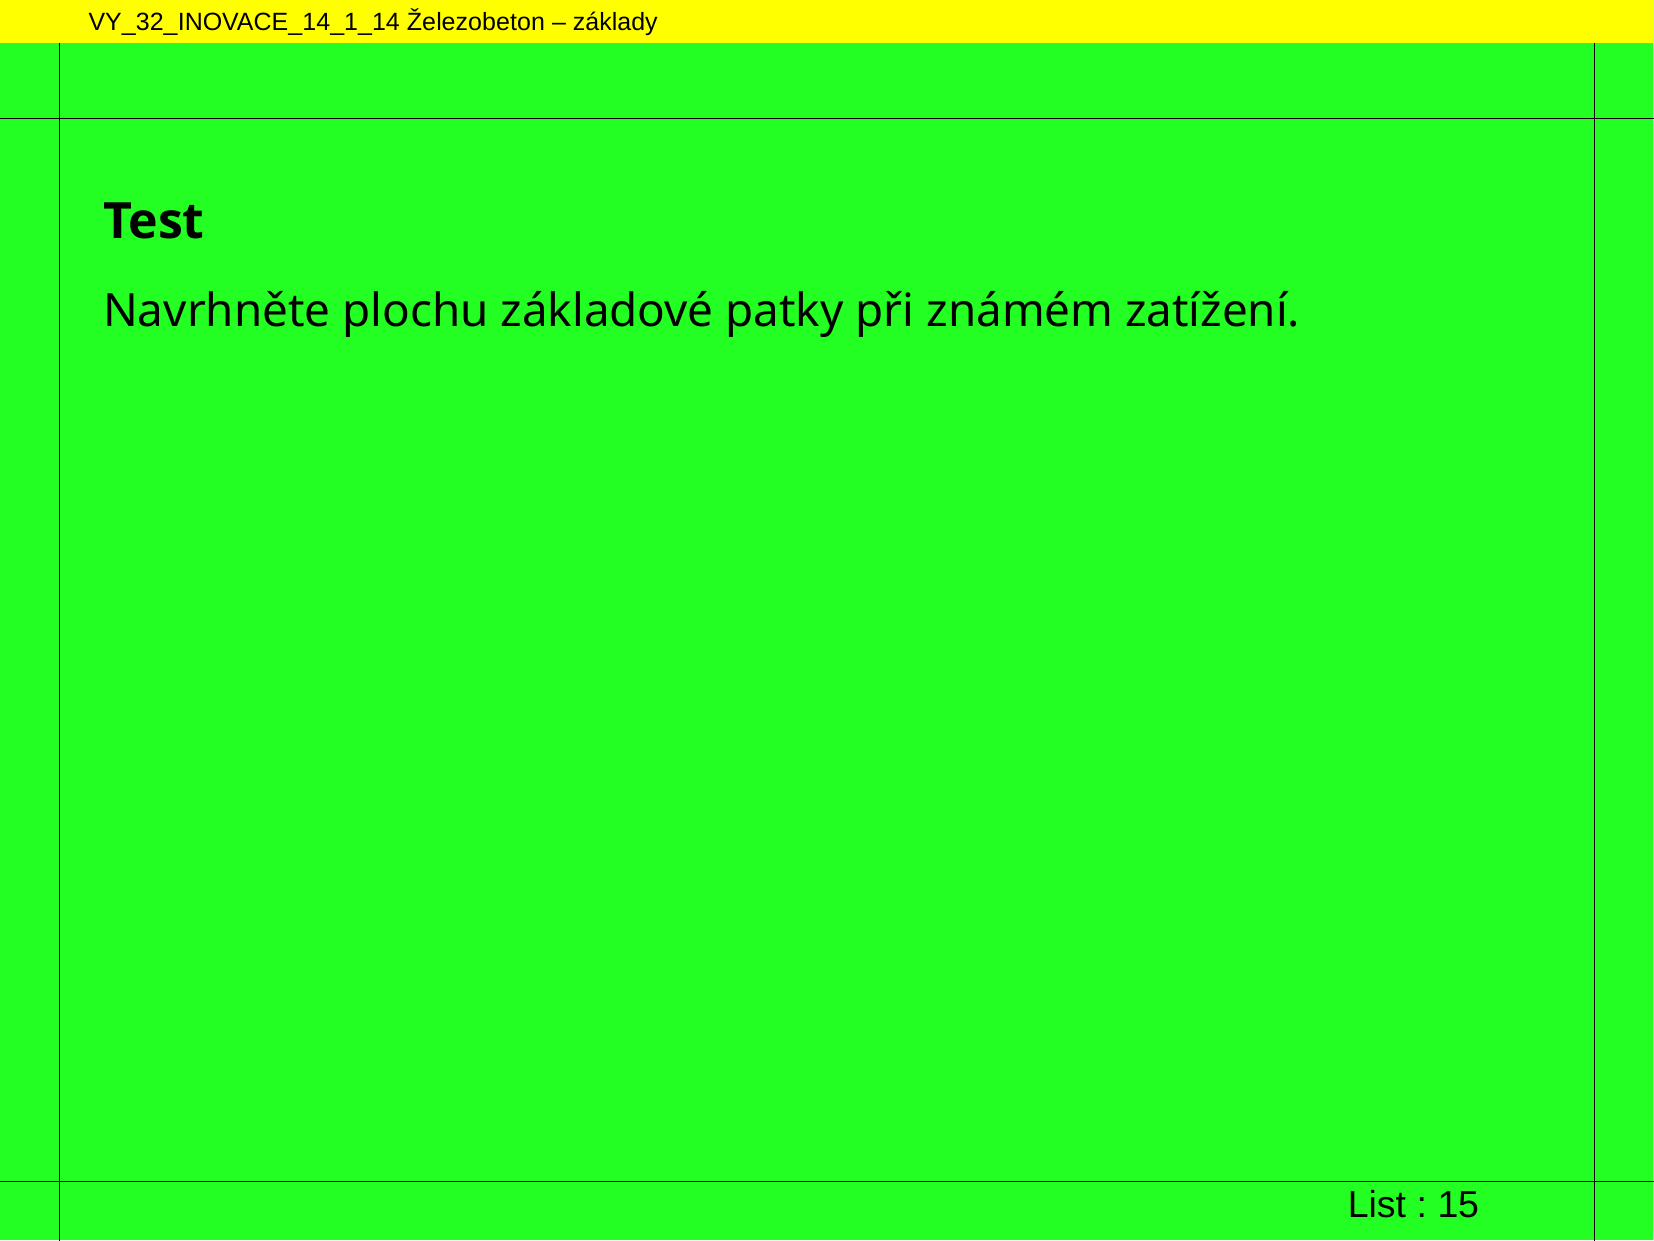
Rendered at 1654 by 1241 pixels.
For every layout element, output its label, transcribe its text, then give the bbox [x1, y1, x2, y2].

text_box Test Navrhněte plochu základové patky při známém zatížení. [88, 177, 1506, 357]
text_box VY_32_INOVACE_14_1_14 Železobeton – základy [0, 0, 1654, 43]
text_box List : <číslo> [1357, 1176, 1599, 1241]
